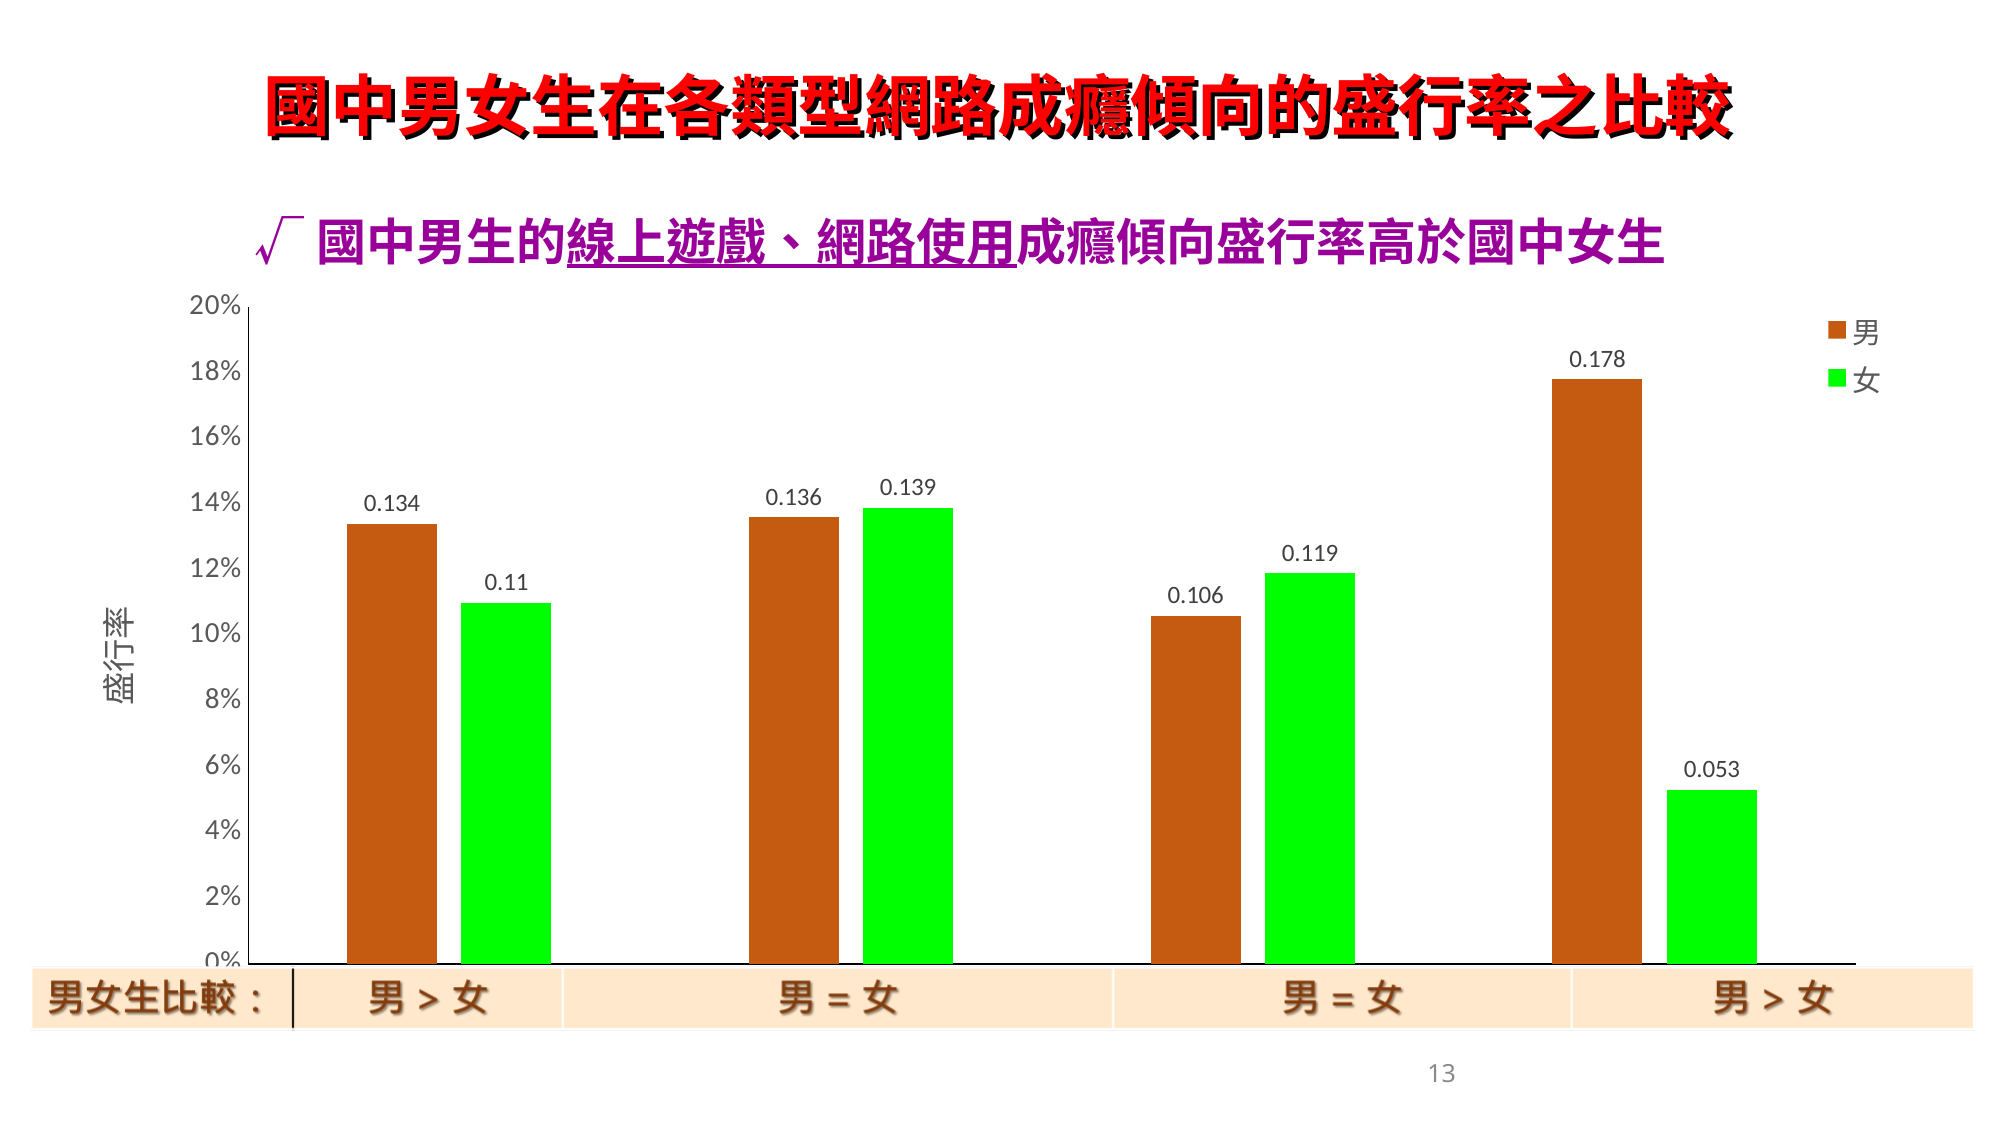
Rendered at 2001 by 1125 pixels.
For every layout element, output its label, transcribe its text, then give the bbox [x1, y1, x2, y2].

picture [31, 963, 1974, 1049]
chart [60, 277, 1980, 1035]
text_box 13 [1412, 1042, 1863, 1103]
title 國中男女生在各類型網路成癮傾向的盛行率之比較 [135, 0, 1861, 218]
text_box √國中男生的線上遊戲、網路使用成癮傾向盛行率高於國中女生 [239, 202, 1720, 279]
